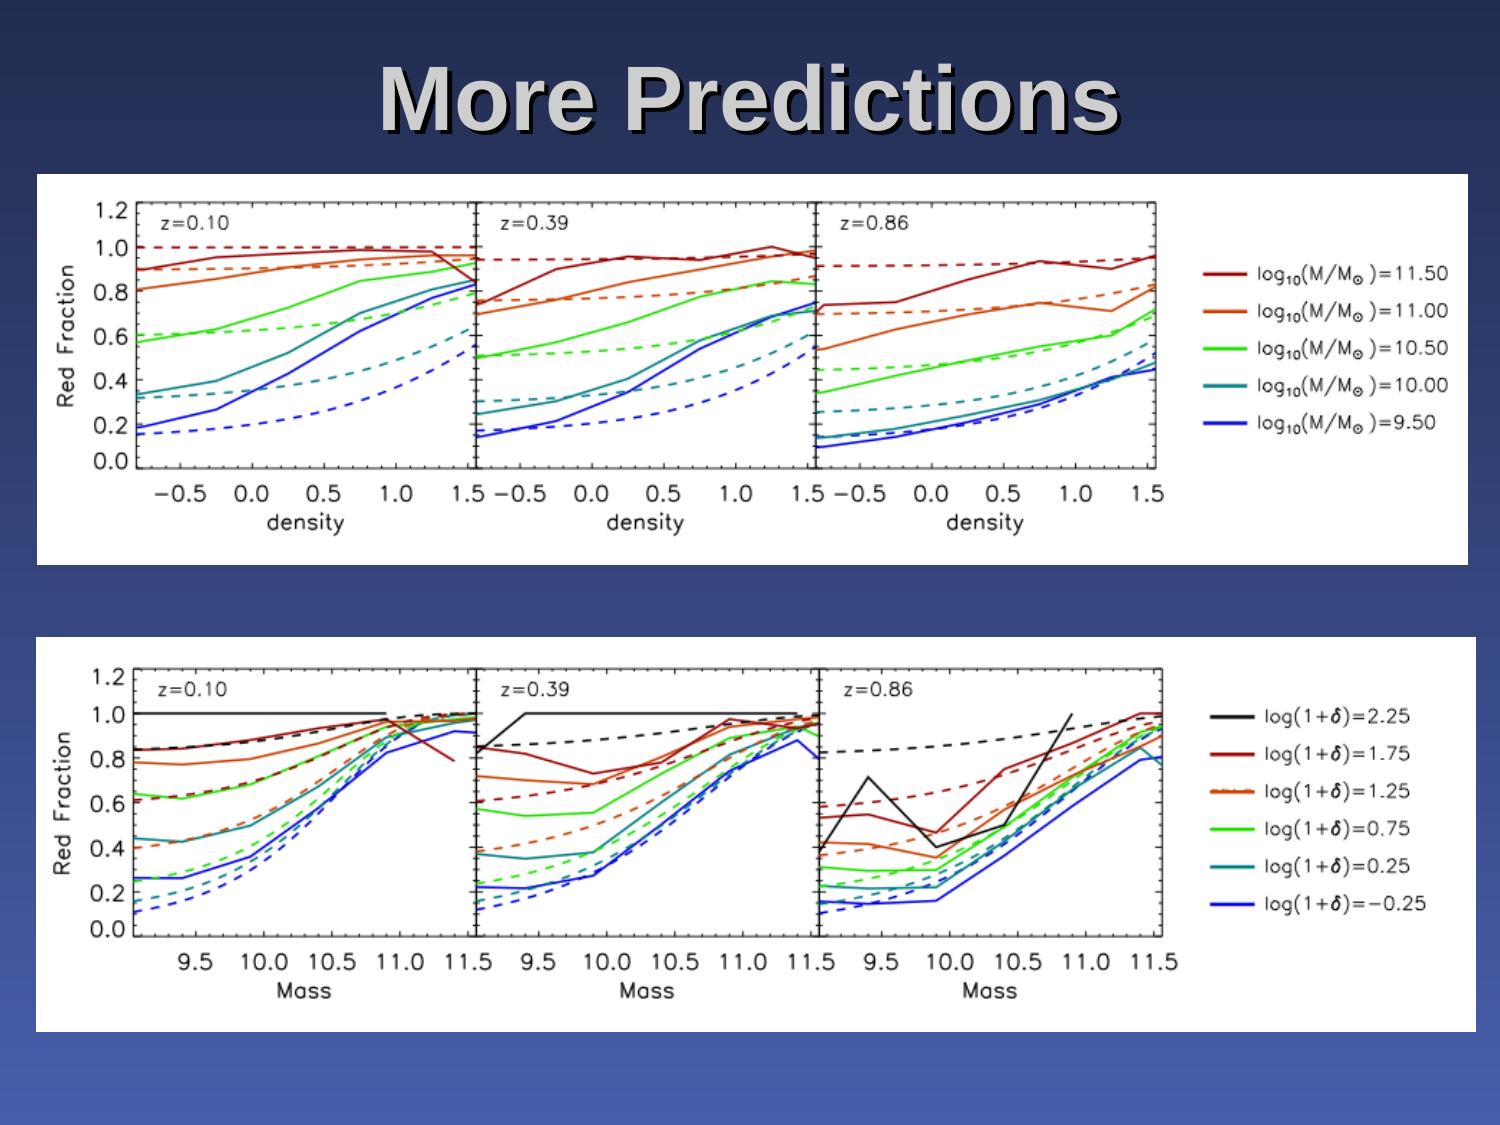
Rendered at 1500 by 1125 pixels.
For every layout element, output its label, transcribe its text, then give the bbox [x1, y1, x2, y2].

picture [36, 637, 1476, 1033]
picture [37, 174, 1468, 565]
title More Predictions [0, 0, 1500, 188]
